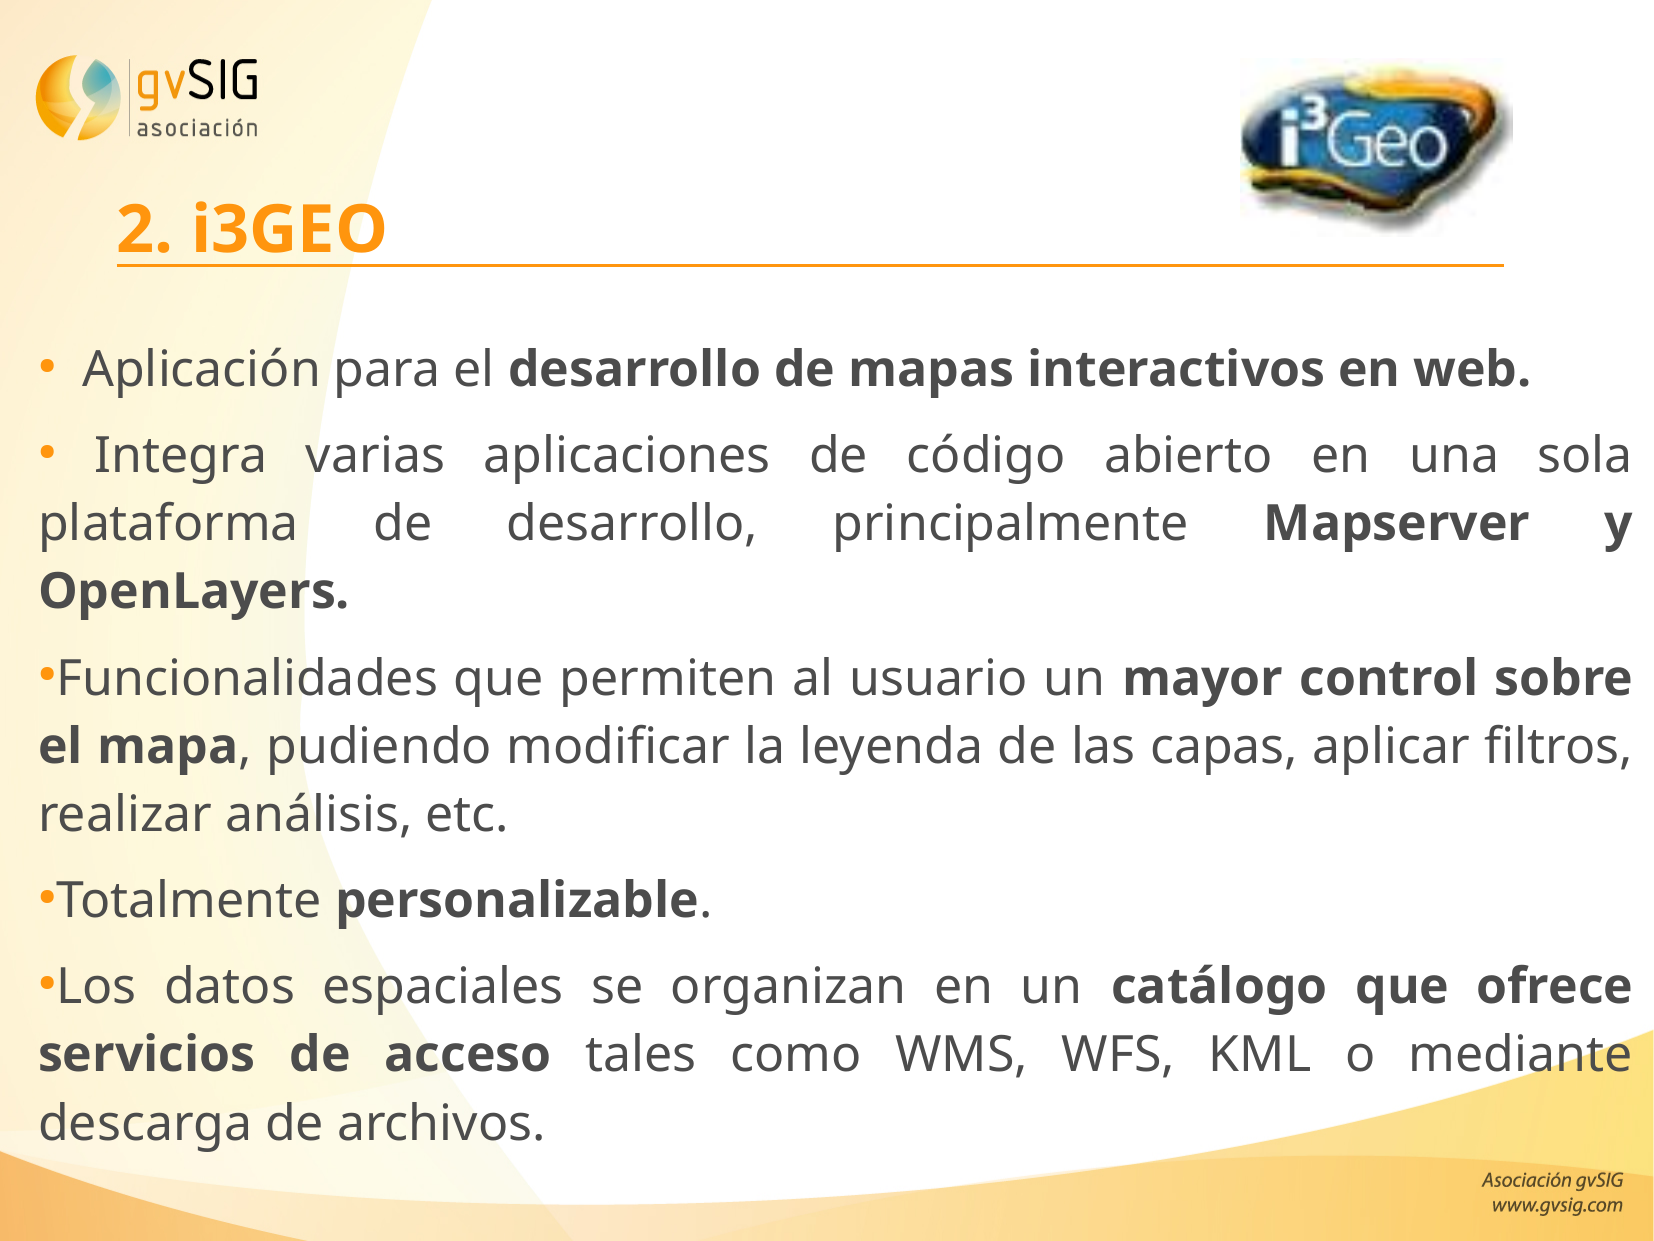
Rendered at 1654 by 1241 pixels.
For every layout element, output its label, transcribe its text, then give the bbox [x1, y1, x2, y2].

picture [0, 0, 1654, 1241]
text_box Aplicación para el desarrollo de mapas interactivos en web. Integra varias aplicaciones de código abierto en una sola plataforma de desarrollo, principalmente Mapserver y OpenLayers. Funcionalidades que permiten al usuario un mayor control sobre el mapa, pudiendo modificar la leyenda de las capas, aplicar filtros, realizar análisis, etc. Totalmente personalizable. Los datos espaciales se organizan en un catálogo que ofrece servicios de acceso tales como WMS, WFS, KML o mediante descarga de archivos. [23, 325, 1649, 1241]
title 2. i3GEO [116, 177, 1605, 276]
